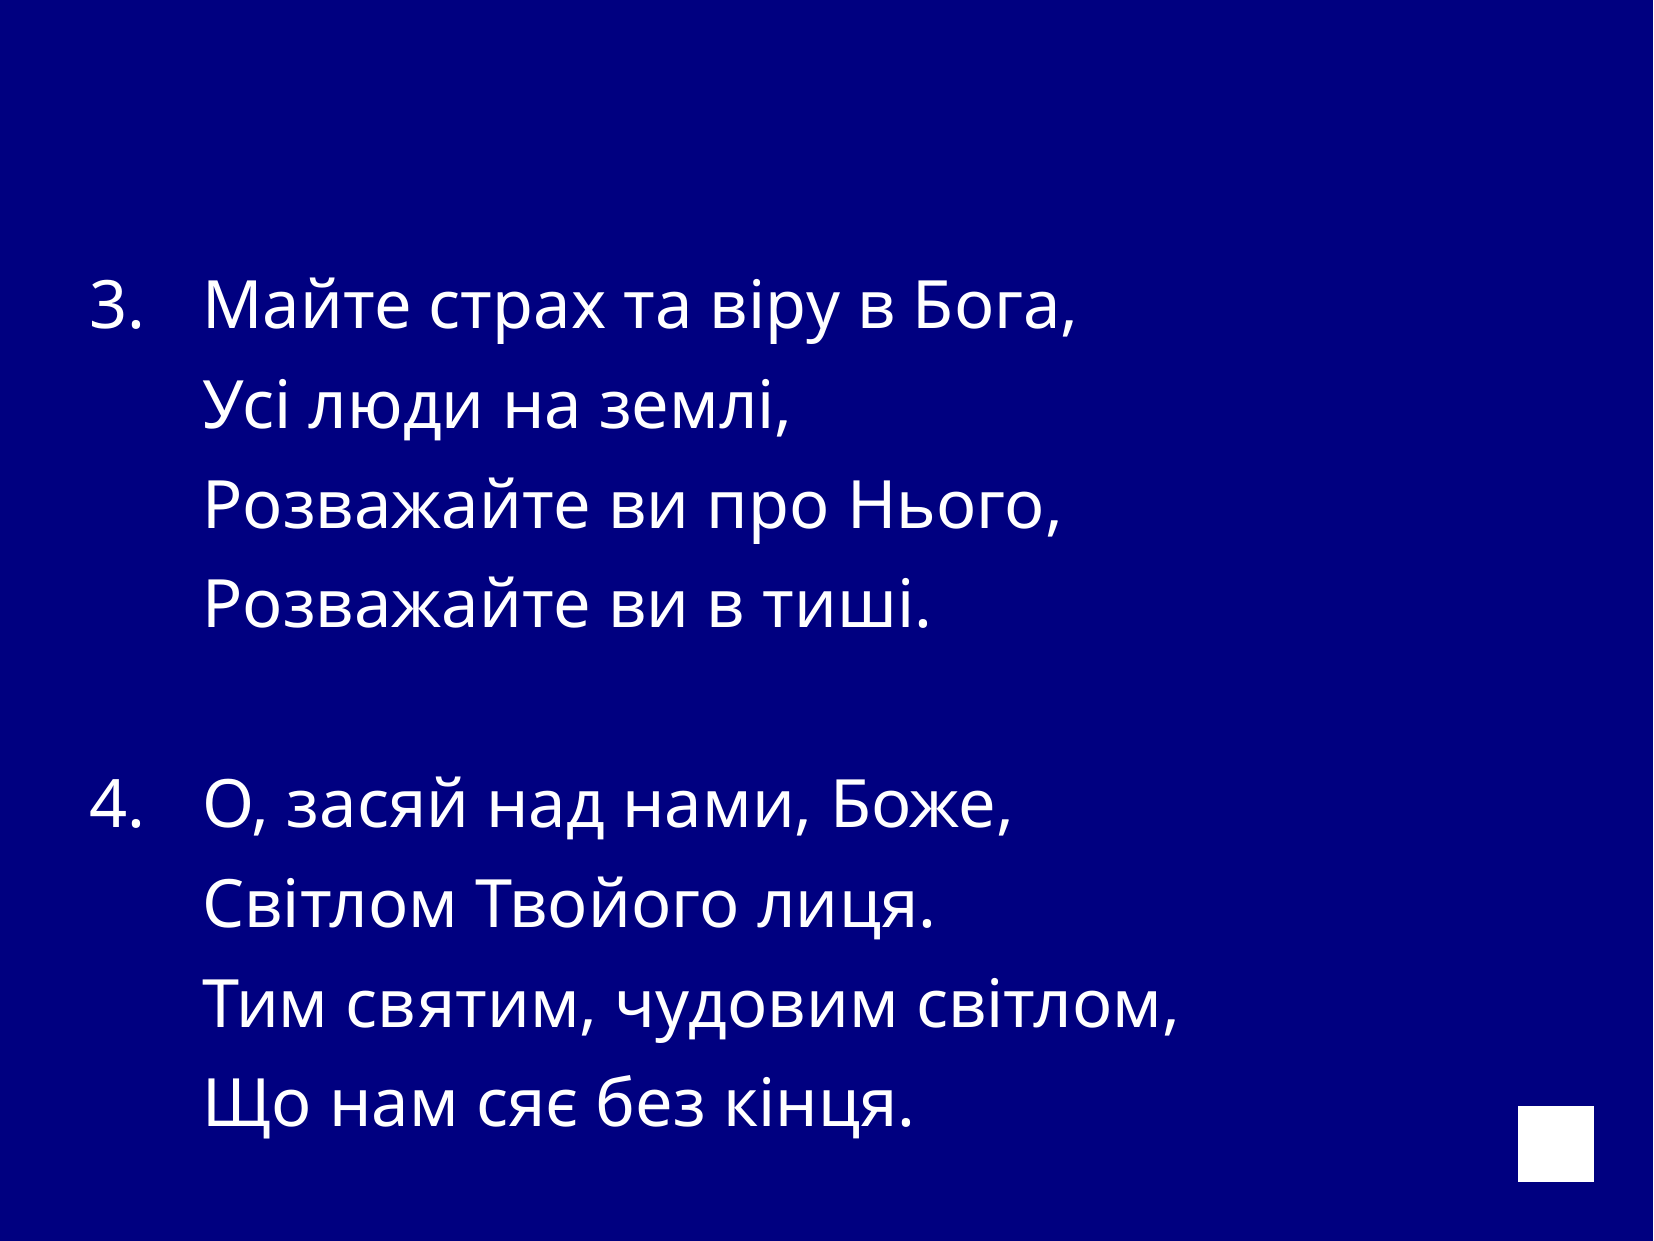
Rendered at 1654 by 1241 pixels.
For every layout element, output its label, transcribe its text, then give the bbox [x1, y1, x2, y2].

text_box 3. Майте страх та віру в Бога, Усі люди на землі, Розважайте ви про Нього, Розважайте ви в тиші. 4. О, засяй над нами, Боже, Світлом Твойого лиця. Тим святим, чудовим світлом, Що нам сяє без кінця. [75, 150, 1576, 1163]
text_box [1518, 1106, 1594, 1182]
